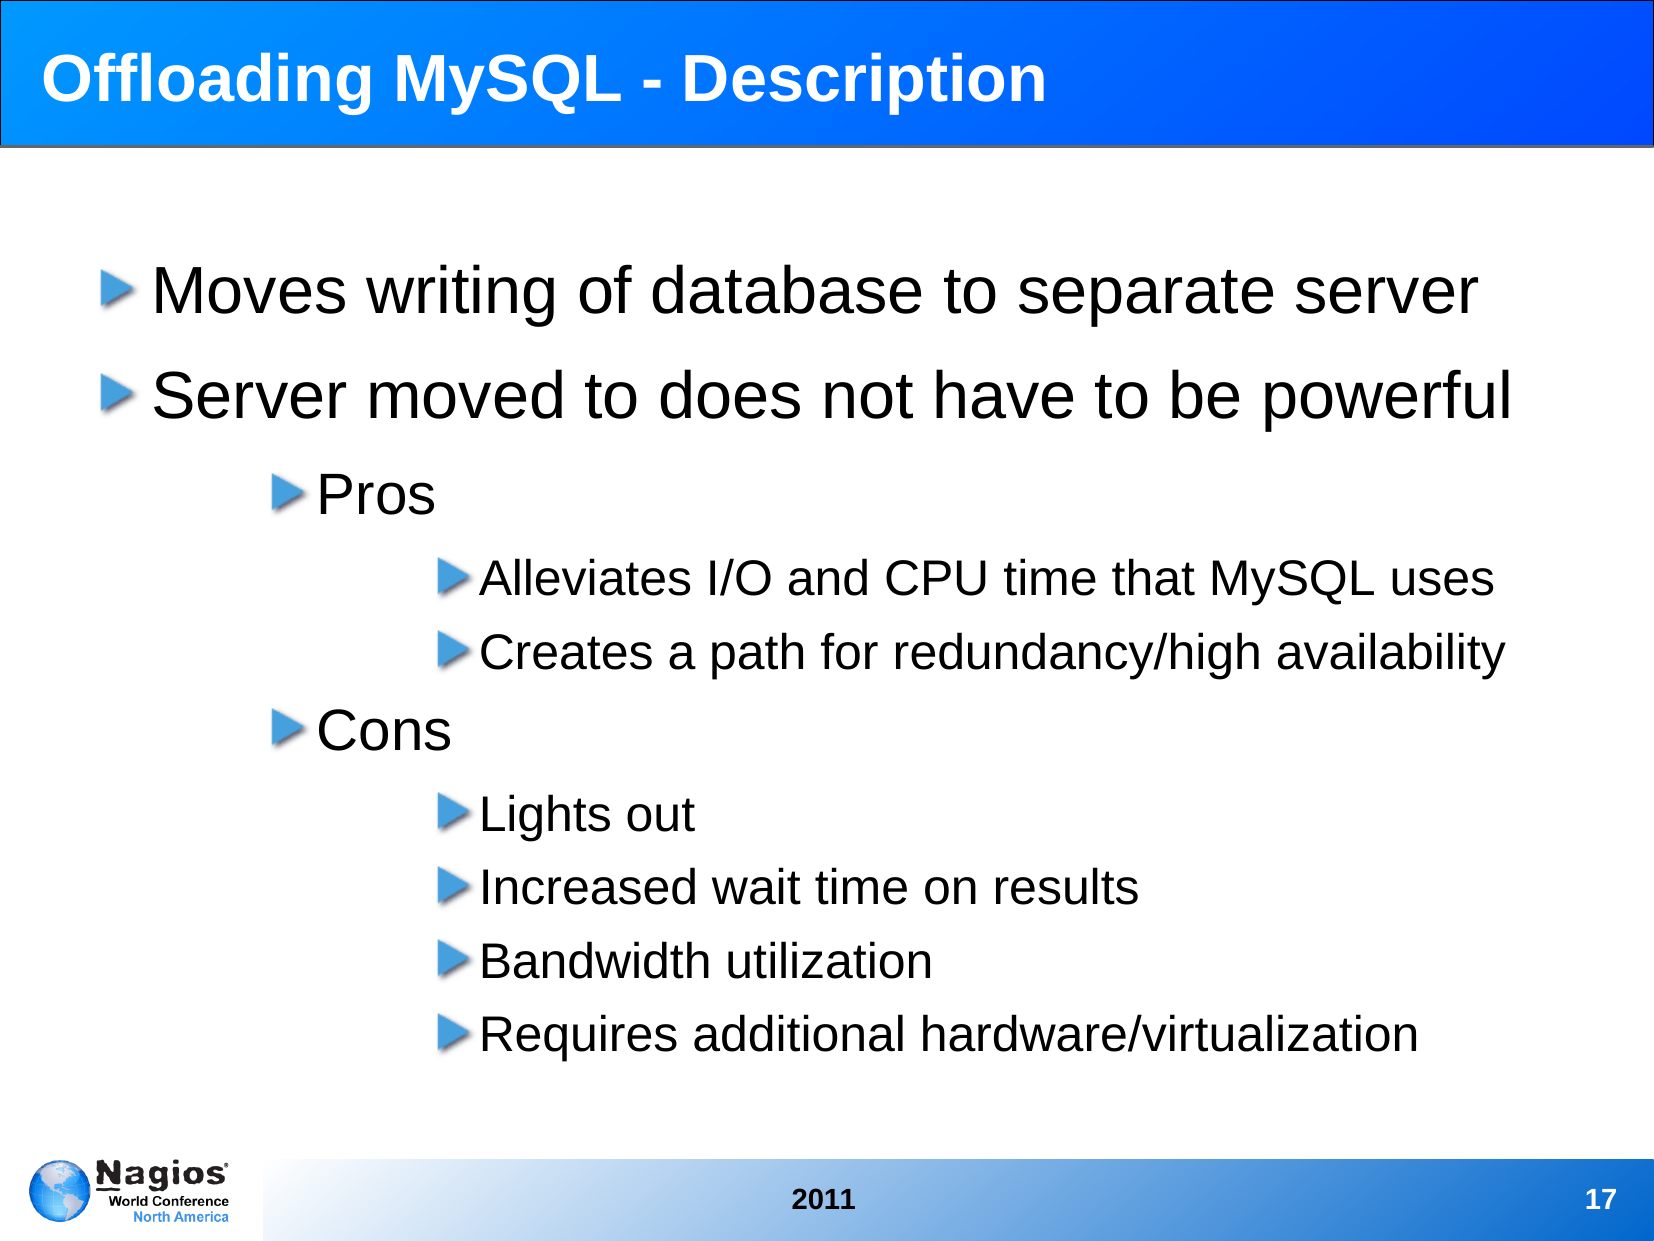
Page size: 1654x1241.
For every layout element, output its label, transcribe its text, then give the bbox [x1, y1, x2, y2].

list Moves writing of database to separate server Server moved to does not have to be powerful Pros Alleviates I/O and CPU time that MySQL uses Creates a path for redundancy/high availability Cons Lights out Increased wait time on results Bandwidth utilization Requires additional hardware/virtualization [80, 253, 1569, 1072]
title Offloading MySQL - Description [41, 29, 1248, 127]
picture [29, 1159, 229, 1235]
